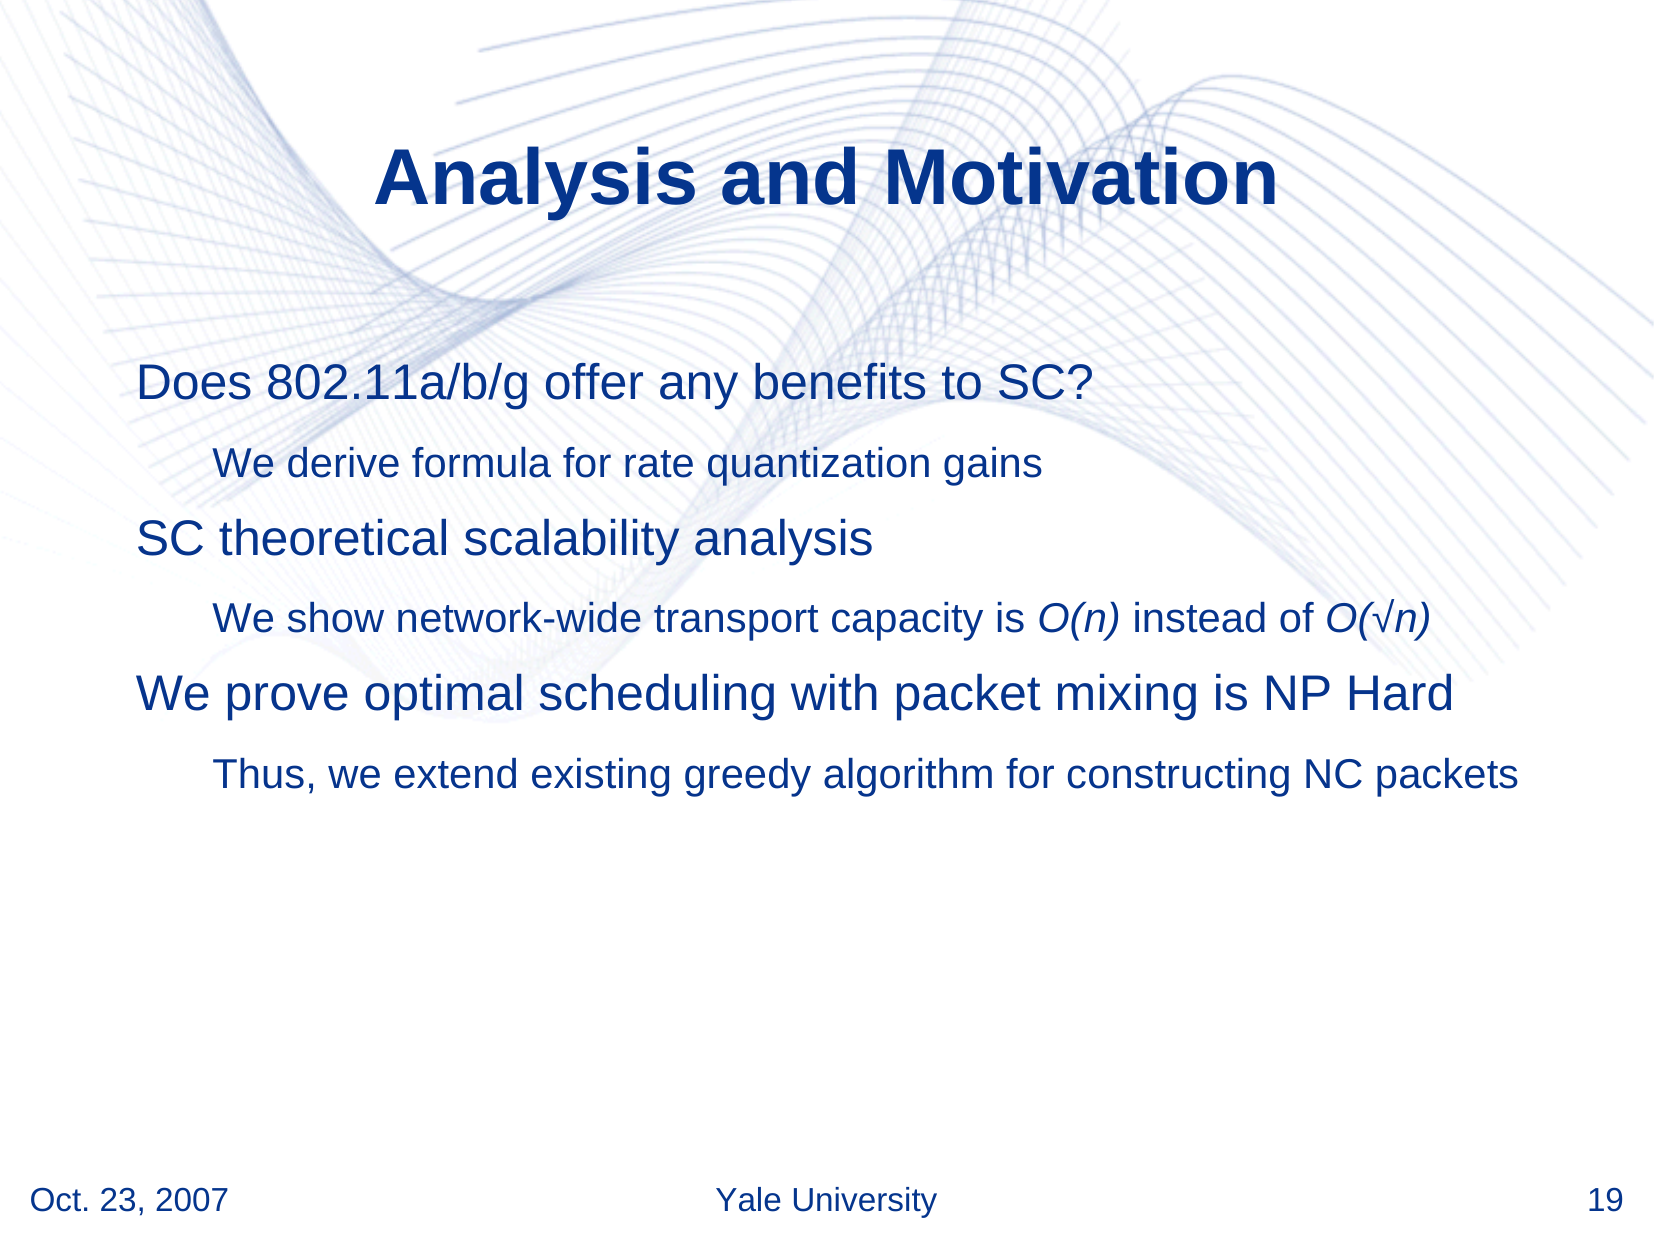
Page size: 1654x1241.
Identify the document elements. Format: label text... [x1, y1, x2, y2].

list Does 802.11a/b/g offer any benefits to SC? We derive formula for rate quantization gains SC theoretical scalability analysis We show network-wide transport capacity is O(n) instead of O(√n) We prove optimal scheduling with packet mixing is NP Hard Thus, we extend existing greedy algorithm for constructing NC packets [118, 354, 1536, 1108]
picture [0, 0, 1654, 1241]
title Analysis and Motivation [118, 66, 1536, 288]
